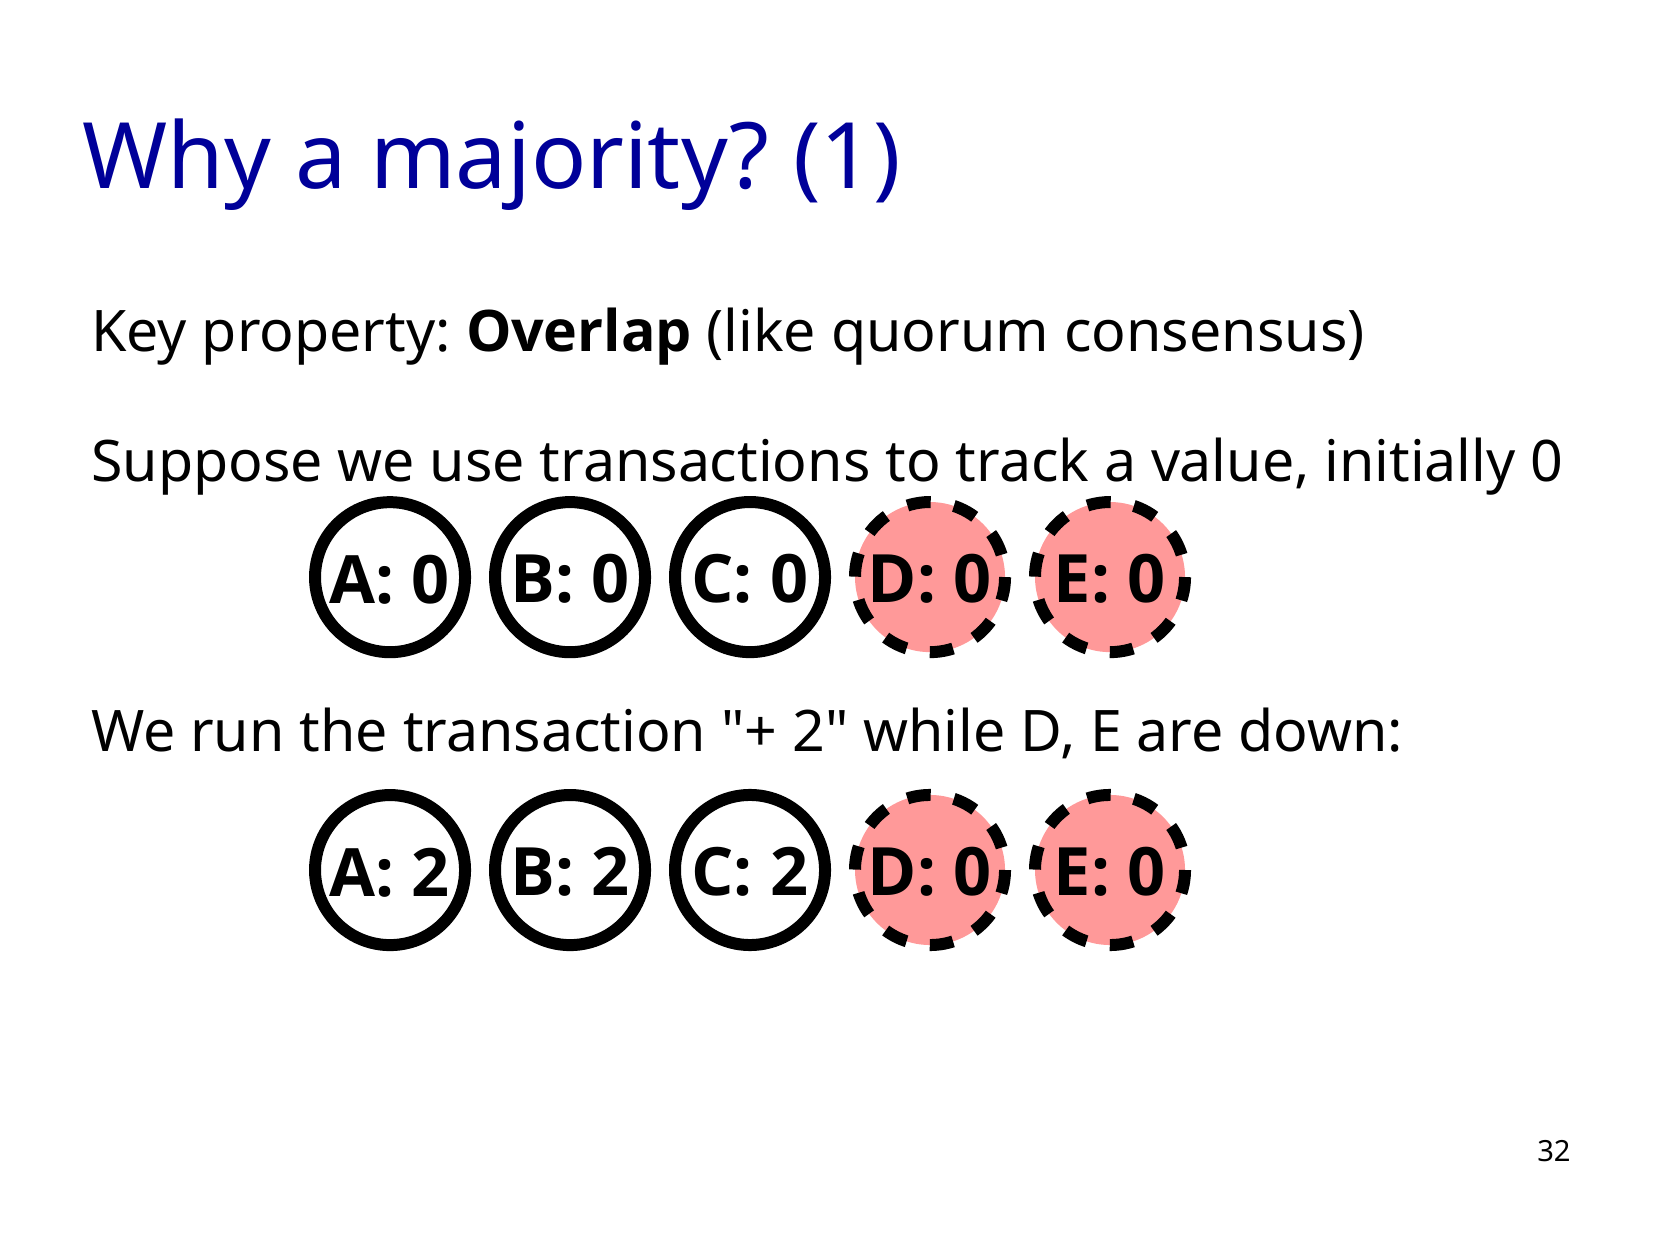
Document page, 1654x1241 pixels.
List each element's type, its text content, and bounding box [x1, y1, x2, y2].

text_box B: 0 [495, 502, 646, 653]
list We run the transaction "+ 2" while D, E are down: [60, 690, 1571, 826]
list Key property: Overlap (like quorum consensus) Suppose we use transactions to track a value, initially 0 [60, 290, 1571, 503]
title Why a majority? (1) [82, 49, 1571, 257]
text_box C: 2 [675, 794, 826, 946]
text_box D: 0 [855, 794, 1006, 946]
text_box D: 0 [855, 502, 1006, 653]
text_box A: 0 [315, 502, 466, 653]
text_box E: 0 [1035, 502, 1186, 653]
text_box C: 0 [675, 502, 826, 653]
text_box A: 2 [315, 795, 466, 946]
text_box E: 0 [1035, 794, 1186, 946]
text_box B: 2 [495, 795, 646, 946]
